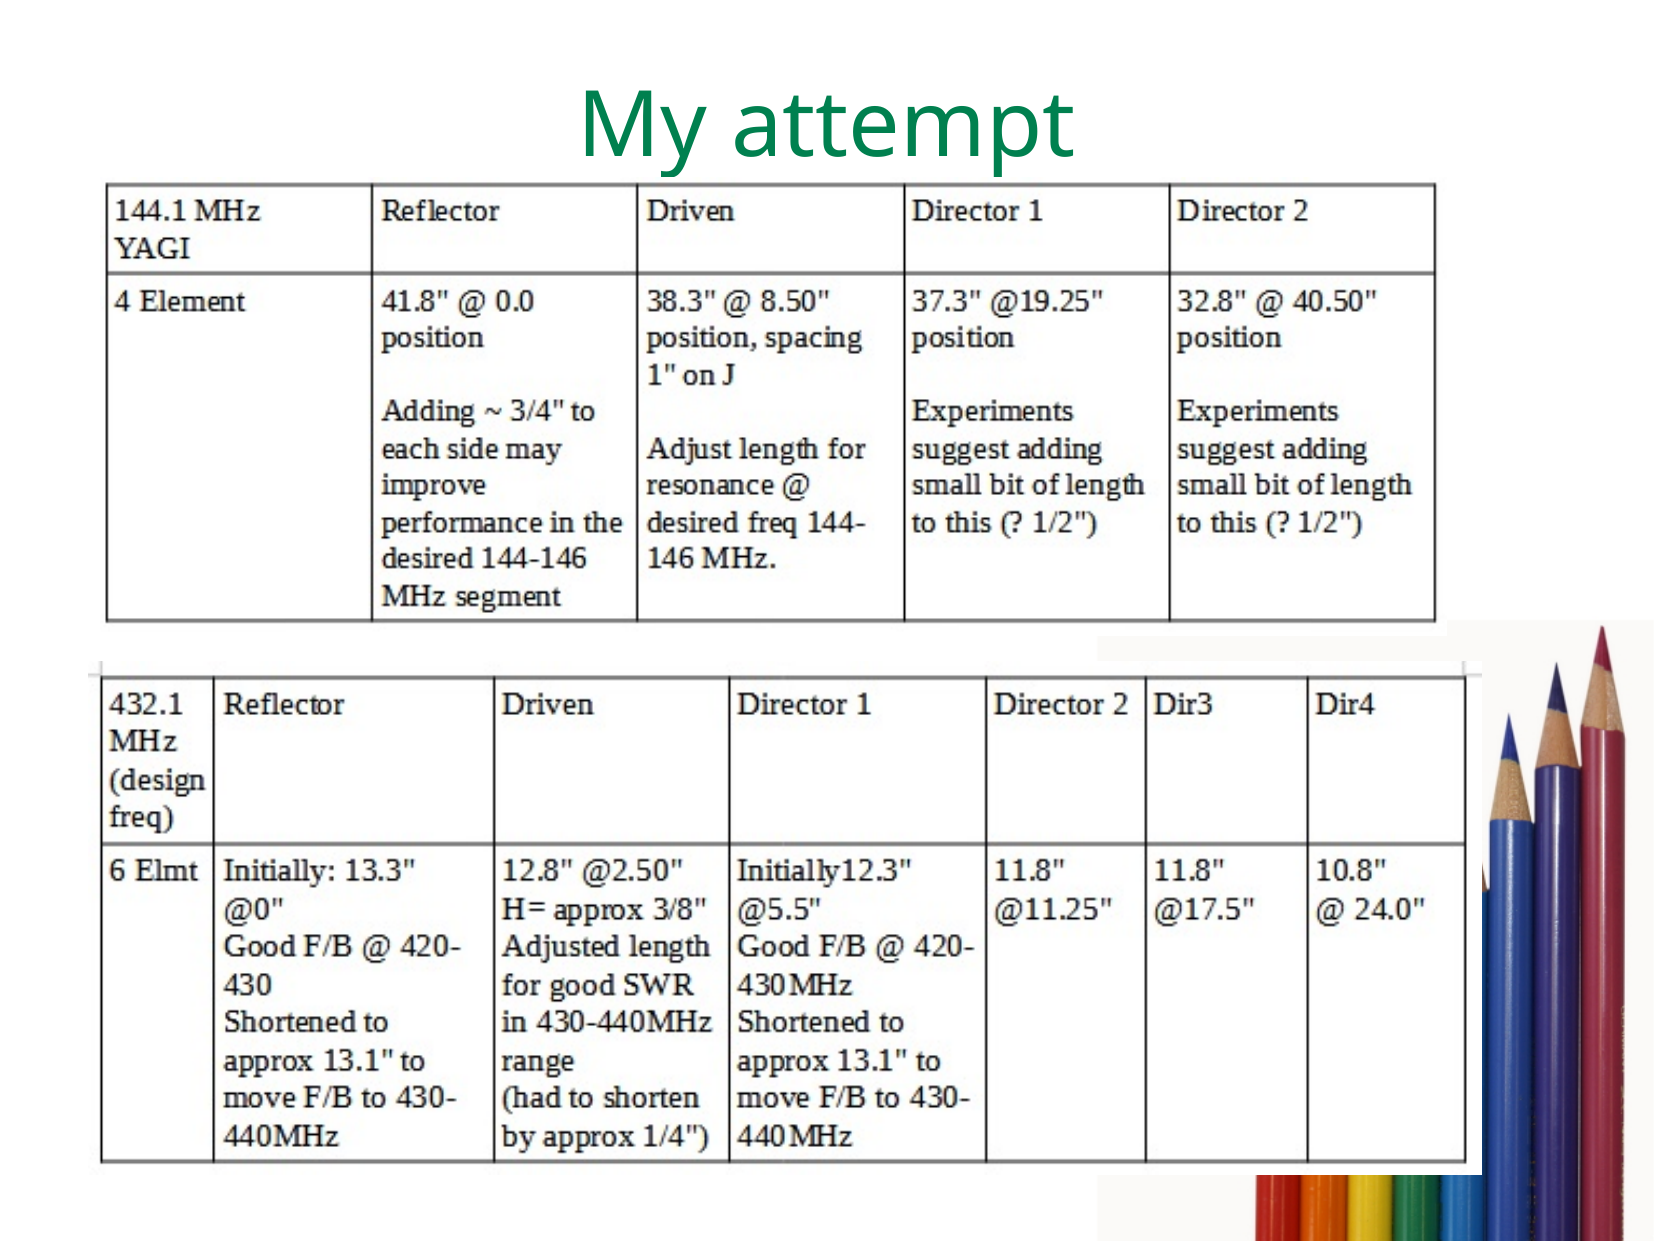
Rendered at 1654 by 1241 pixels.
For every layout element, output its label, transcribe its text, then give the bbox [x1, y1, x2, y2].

title My attempt [147, 59, 1506, 184]
picture [0, 0, 1654, 1241]
